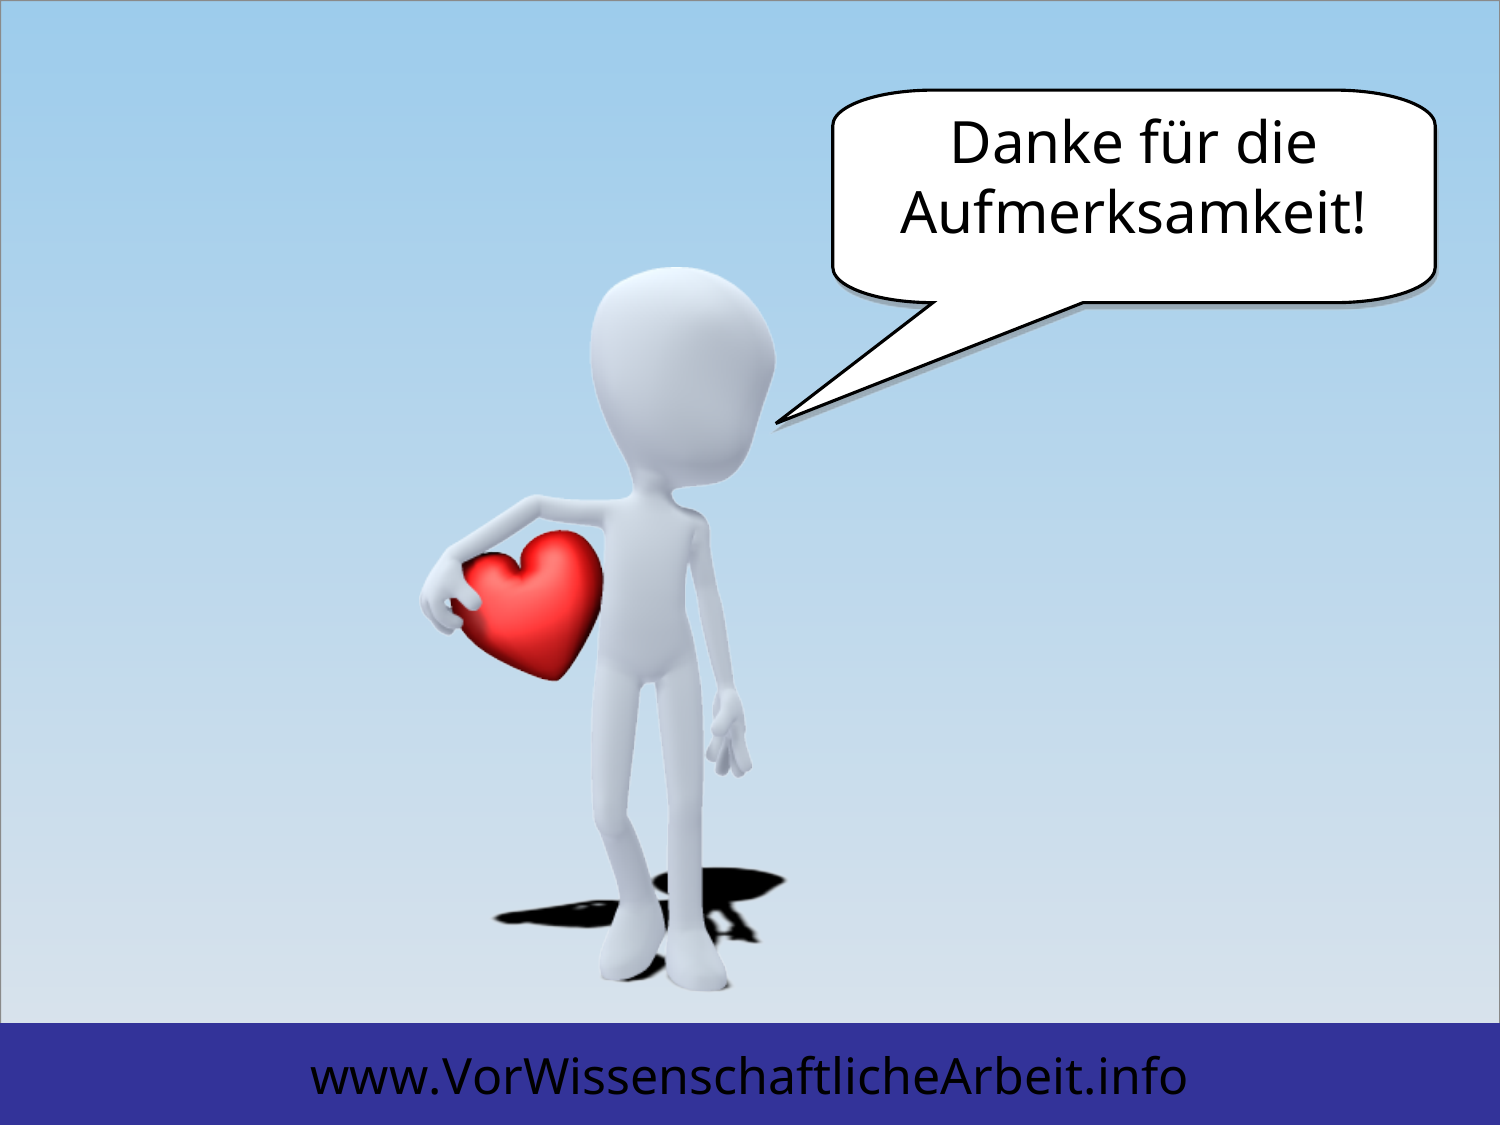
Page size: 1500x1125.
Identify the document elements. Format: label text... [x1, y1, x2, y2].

text_box Danke für die Aufmerksamkeit! [775, 90, 1436, 424]
title www.VorWissenschaftlicheArbeit.info [0, 1023, 1500, 1125]
picture [419, 267, 791, 995]
